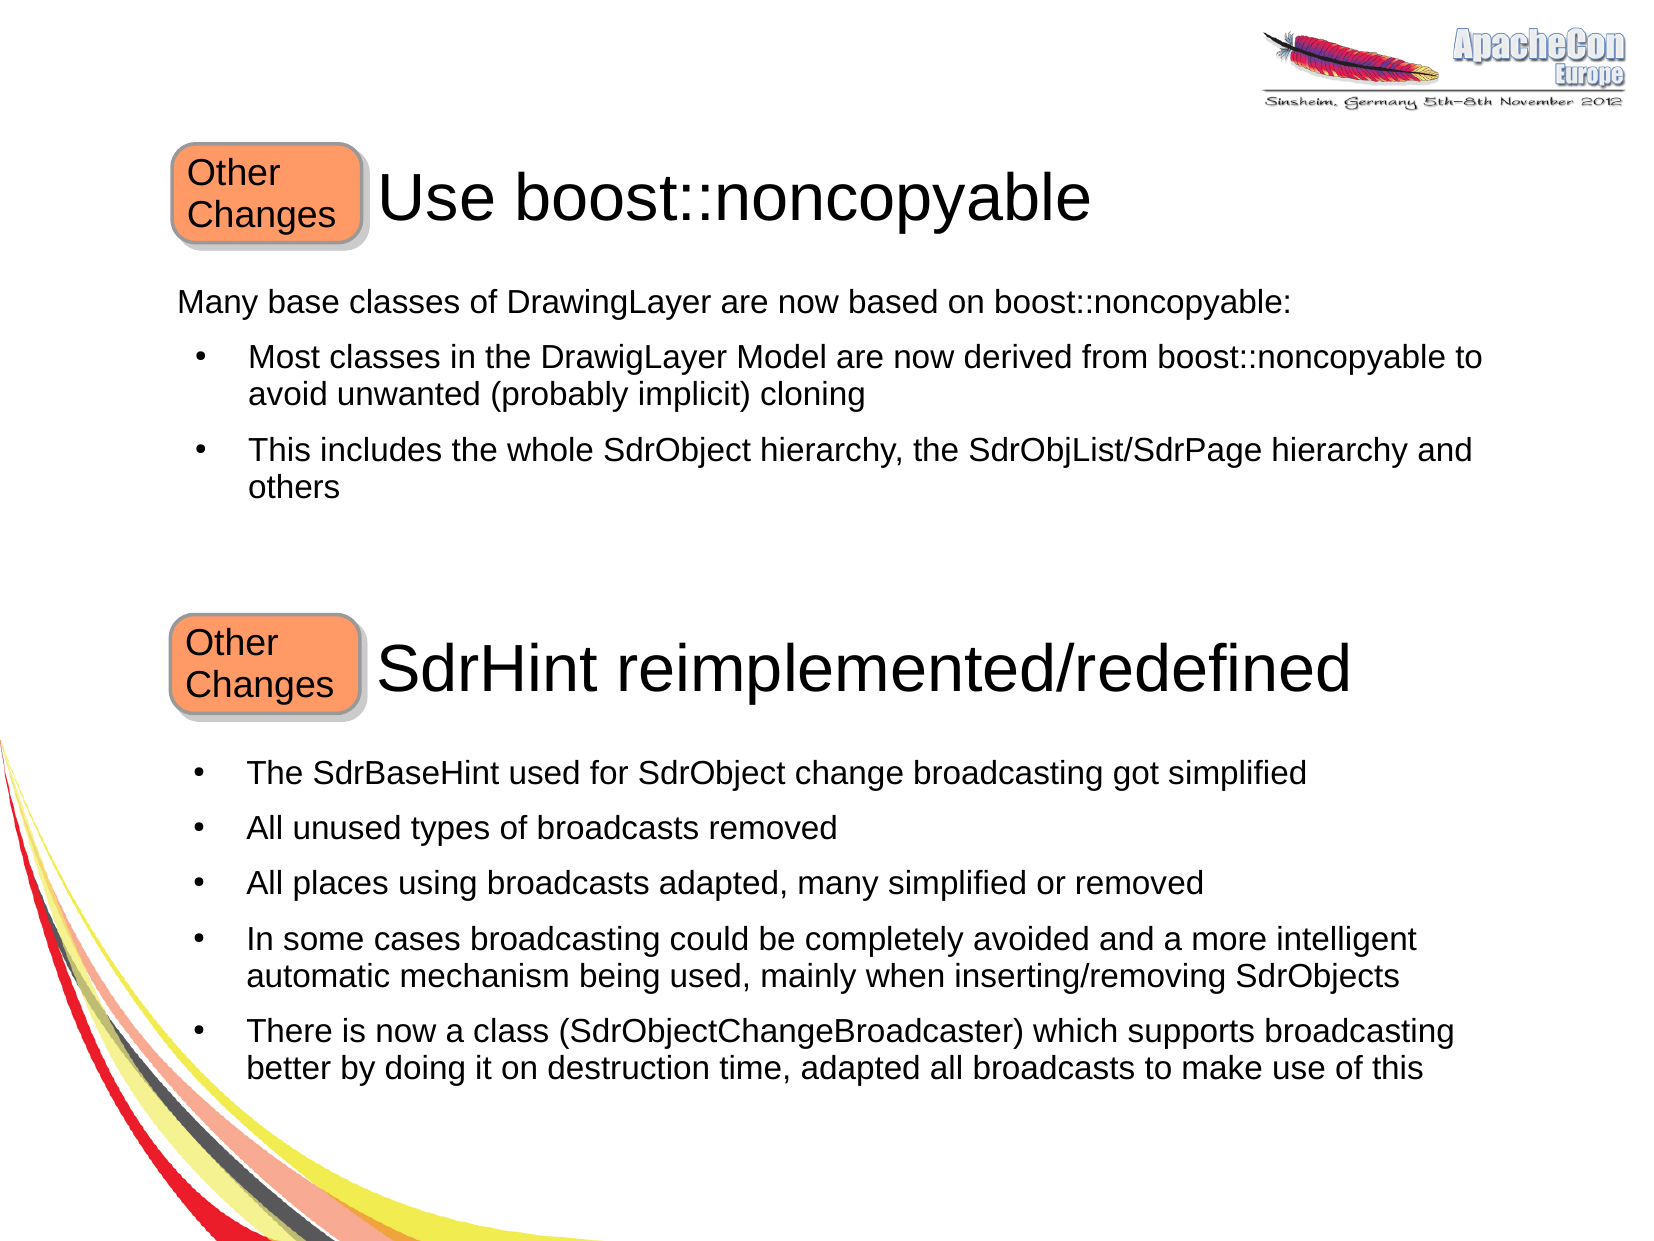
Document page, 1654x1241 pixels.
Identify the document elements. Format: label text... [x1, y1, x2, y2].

picture [0, 0, 1654, 1241]
text_box Other Changes [172, 143, 362, 243]
list The SdrBaseHint used for SdrObject change broadcasting got simplified All unused types of broadcasts removed All places using broadcasts adapted, many simplified or removed In some cases broadcasting could be completely avoided and a more intelligent automatic mechanism being used, mainly when inserting/removing SdrObjects There is now a class (SdrObjectChangeBroadcaster) which supports broadcasting better by doing it on destruction time, adapted all broadcasts to make use of this [175, 754, 1534, 1091]
title SdrHint reimplemented/redefined [375, 619, 1528, 718]
text_box Other Changes [170, 614, 360, 714]
title Use boost::noncopyable [377, 148, 1530, 247]
list Many base classes of DrawingLayer are now based on boost::noncopyable: Most classes in the DrawigLayer Model are now derived from boost::noncopyable to avoid unwanted (probably implicit) cloning This includes the whole SdrObject hierarchy, the SdrObjList/SdrPage hierarchy and others [177, 283, 1536, 507]
